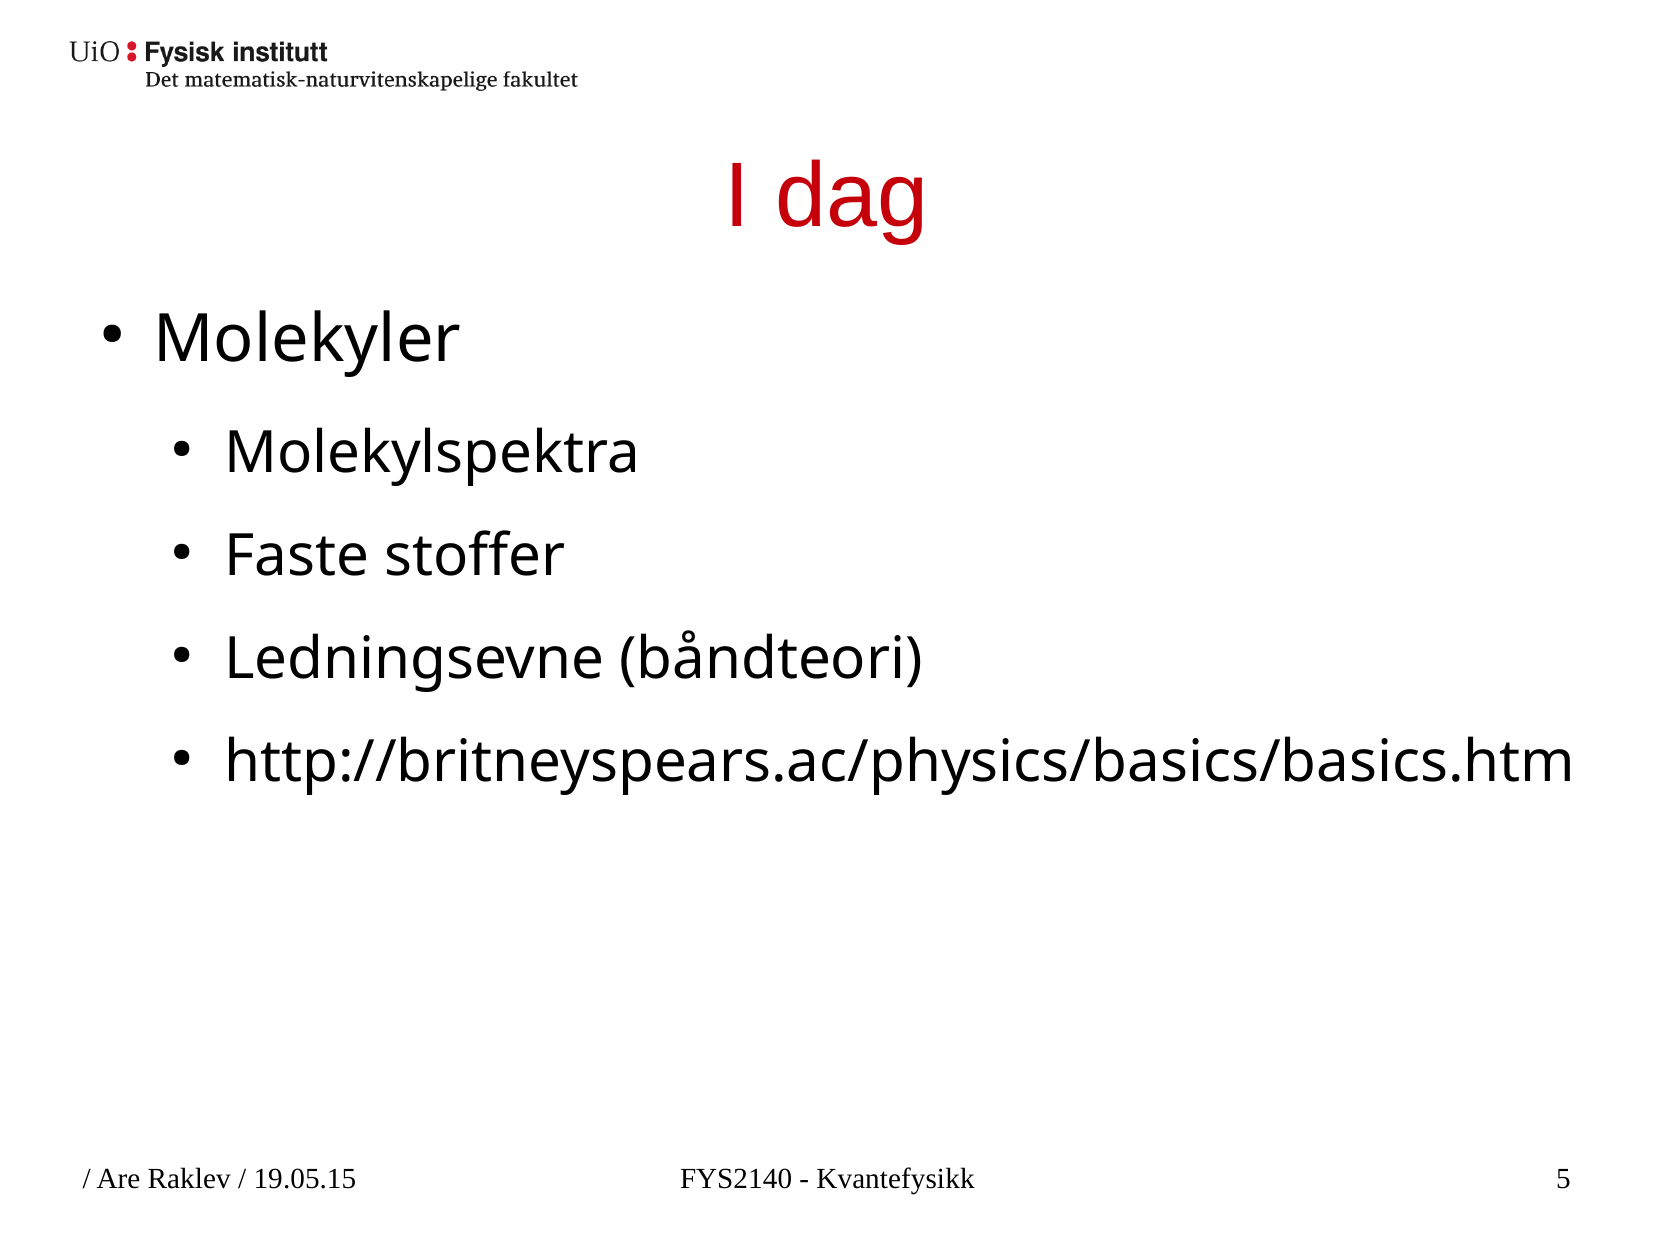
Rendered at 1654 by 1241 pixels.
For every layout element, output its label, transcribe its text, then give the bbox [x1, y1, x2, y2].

title I dag [82, 90, 1571, 290]
picture [68, 37, 581, 93]
list Molekyler Molekylspektra Faste stoffer Ledningsevne (båndteori) http://britneyspears.ac/physics/basics/basics.htm [82, 290, 1613, 1094]
